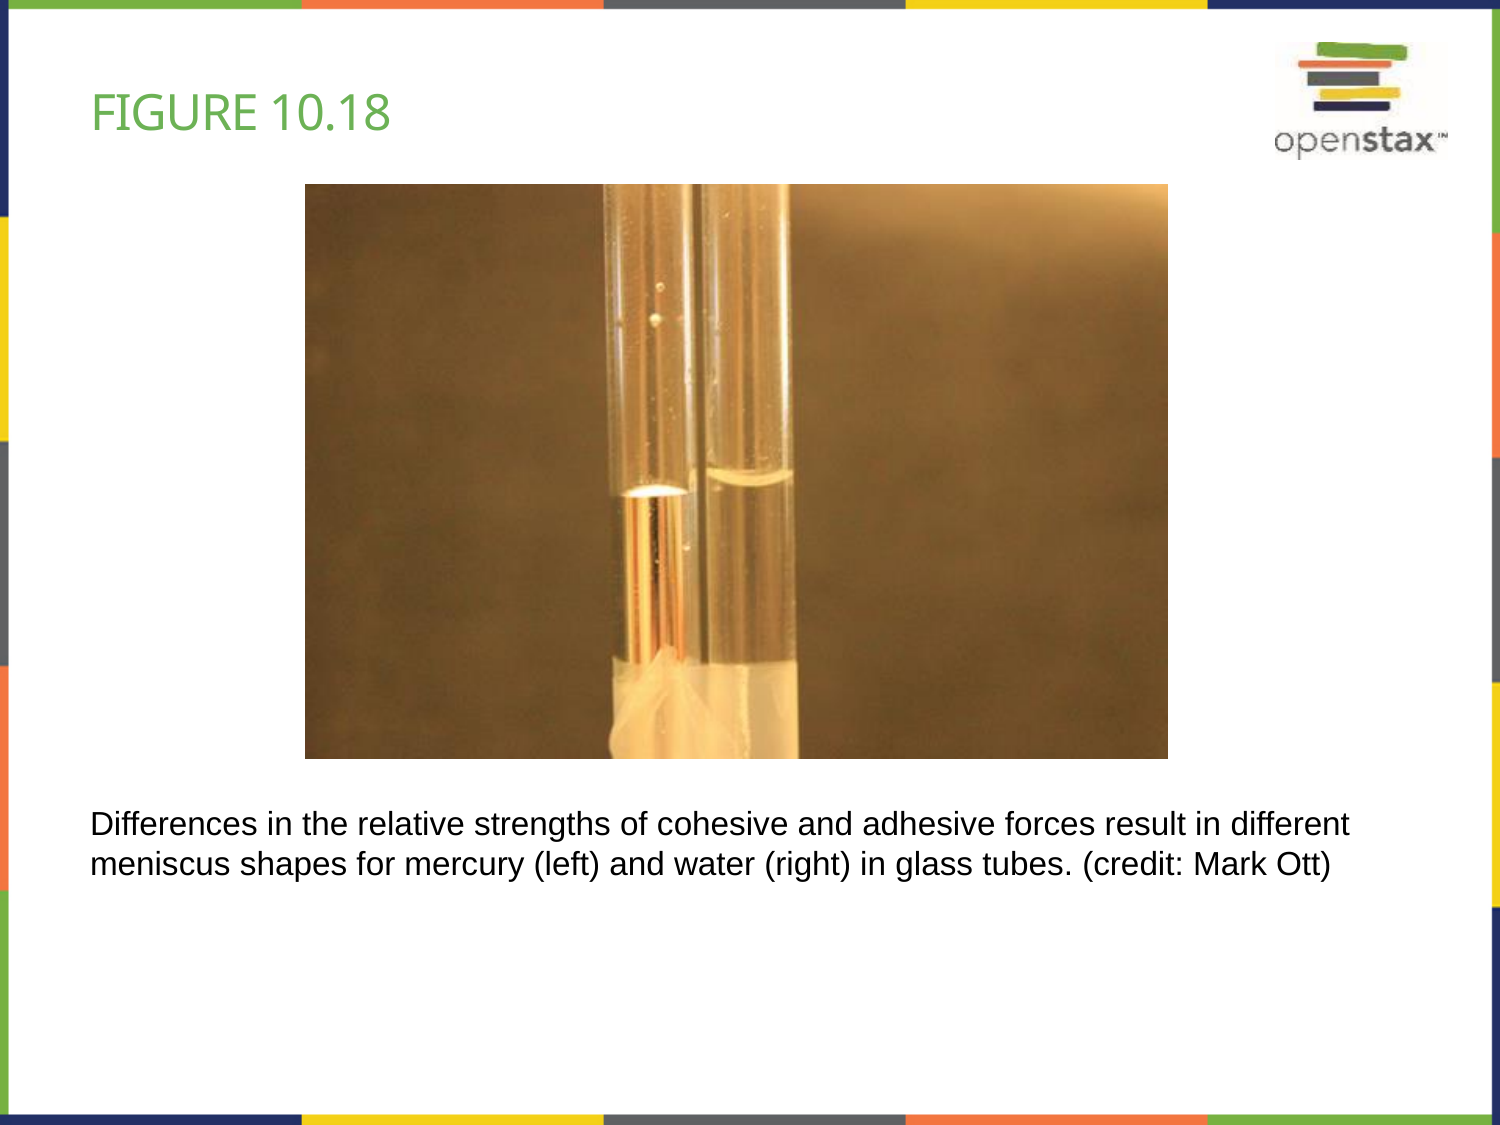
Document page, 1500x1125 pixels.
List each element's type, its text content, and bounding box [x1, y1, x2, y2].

picture [0, 0, 1500, 1125]
list Differences in the relative strengths of cohesive and adhesive forces result in different meniscus shapes for mercury (left) and water (right) in glass tubes. (credit: Mark Ott) [75, 794, 1398, 986]
title Figure 10.18 [75, 39, 1398, 148]
